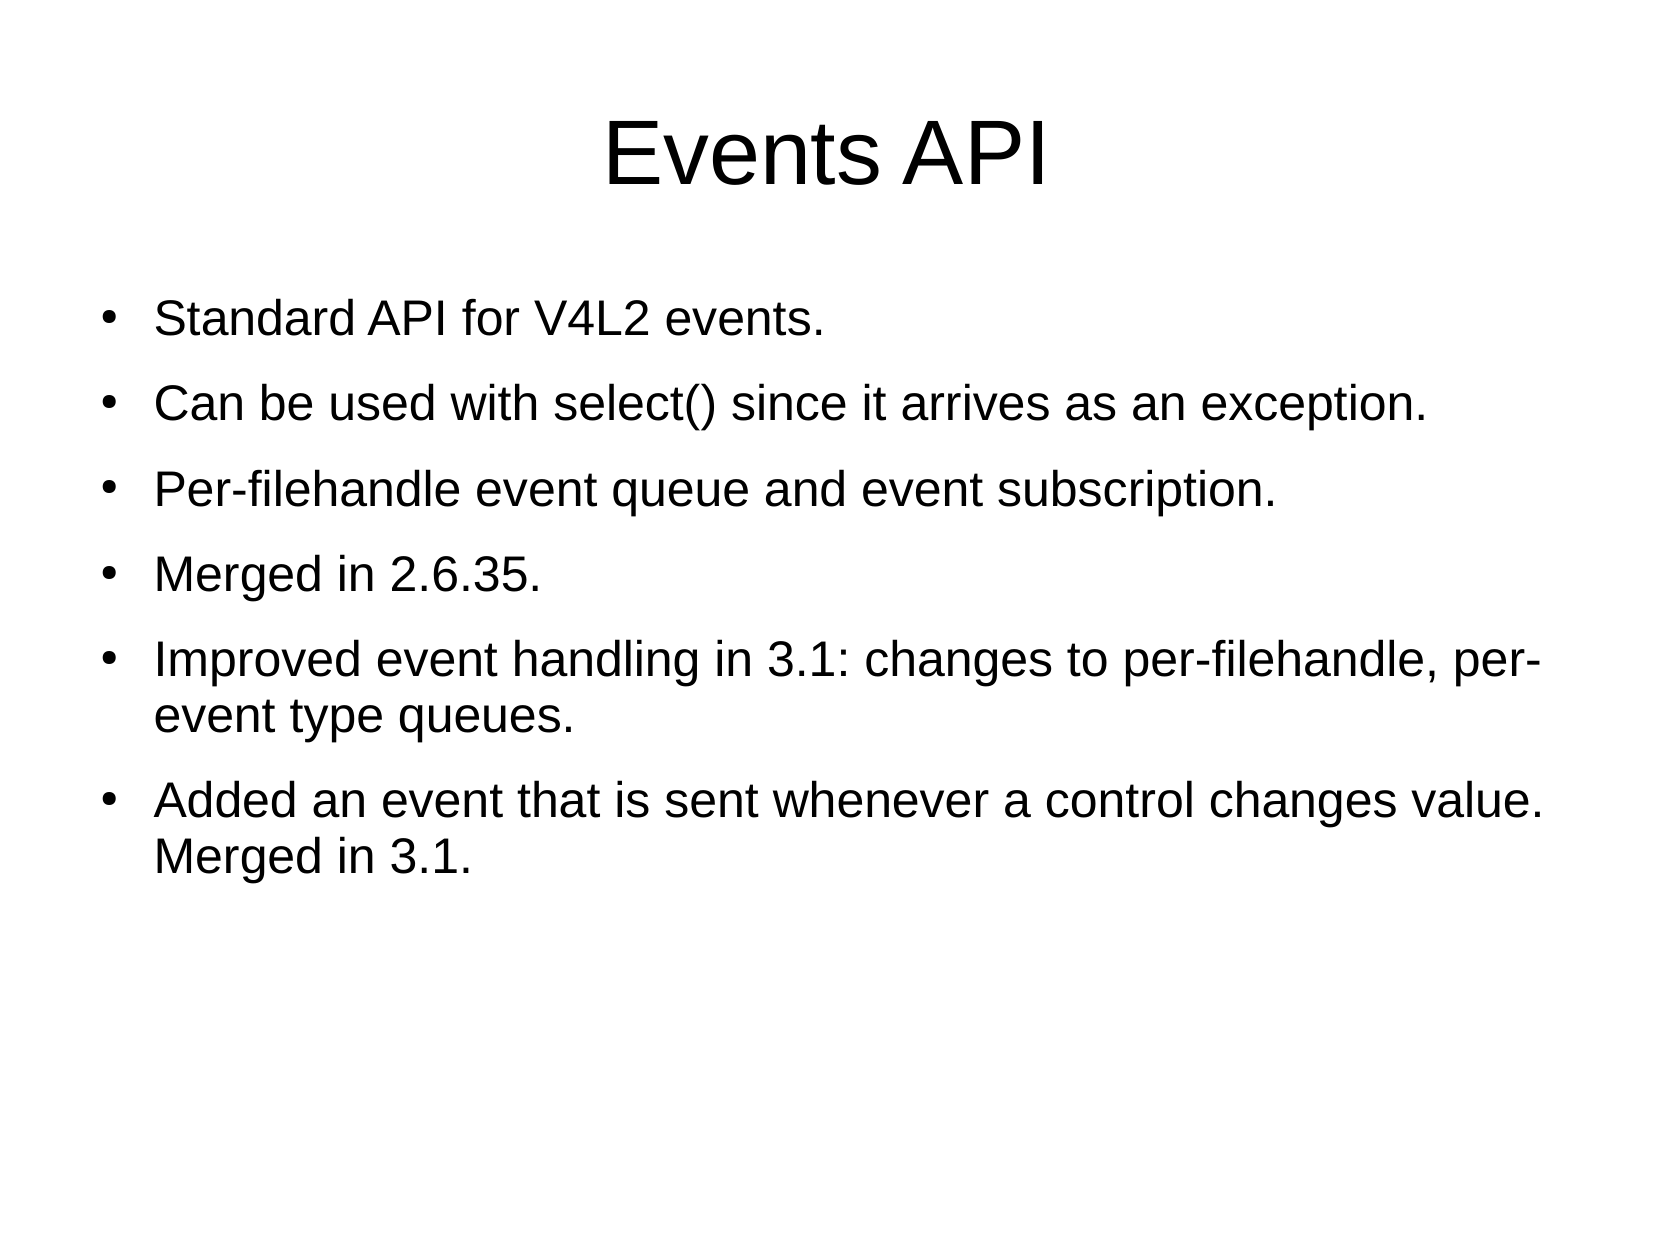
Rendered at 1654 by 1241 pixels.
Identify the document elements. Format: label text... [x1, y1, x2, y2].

list Standard API for V4L2 events. Can be used with select() since it arrives as an exception. Per-filehandle event queue and event subscription. Merged in 2.6.35. Improved event handling in 3.1: changes to per-filehandle, per-event type queues. Added an event that is sent whenever a control changes value. Merged in 3.1. [82, 290, 1571, 1094]
title Events API [82, 56, 1571, 250]
